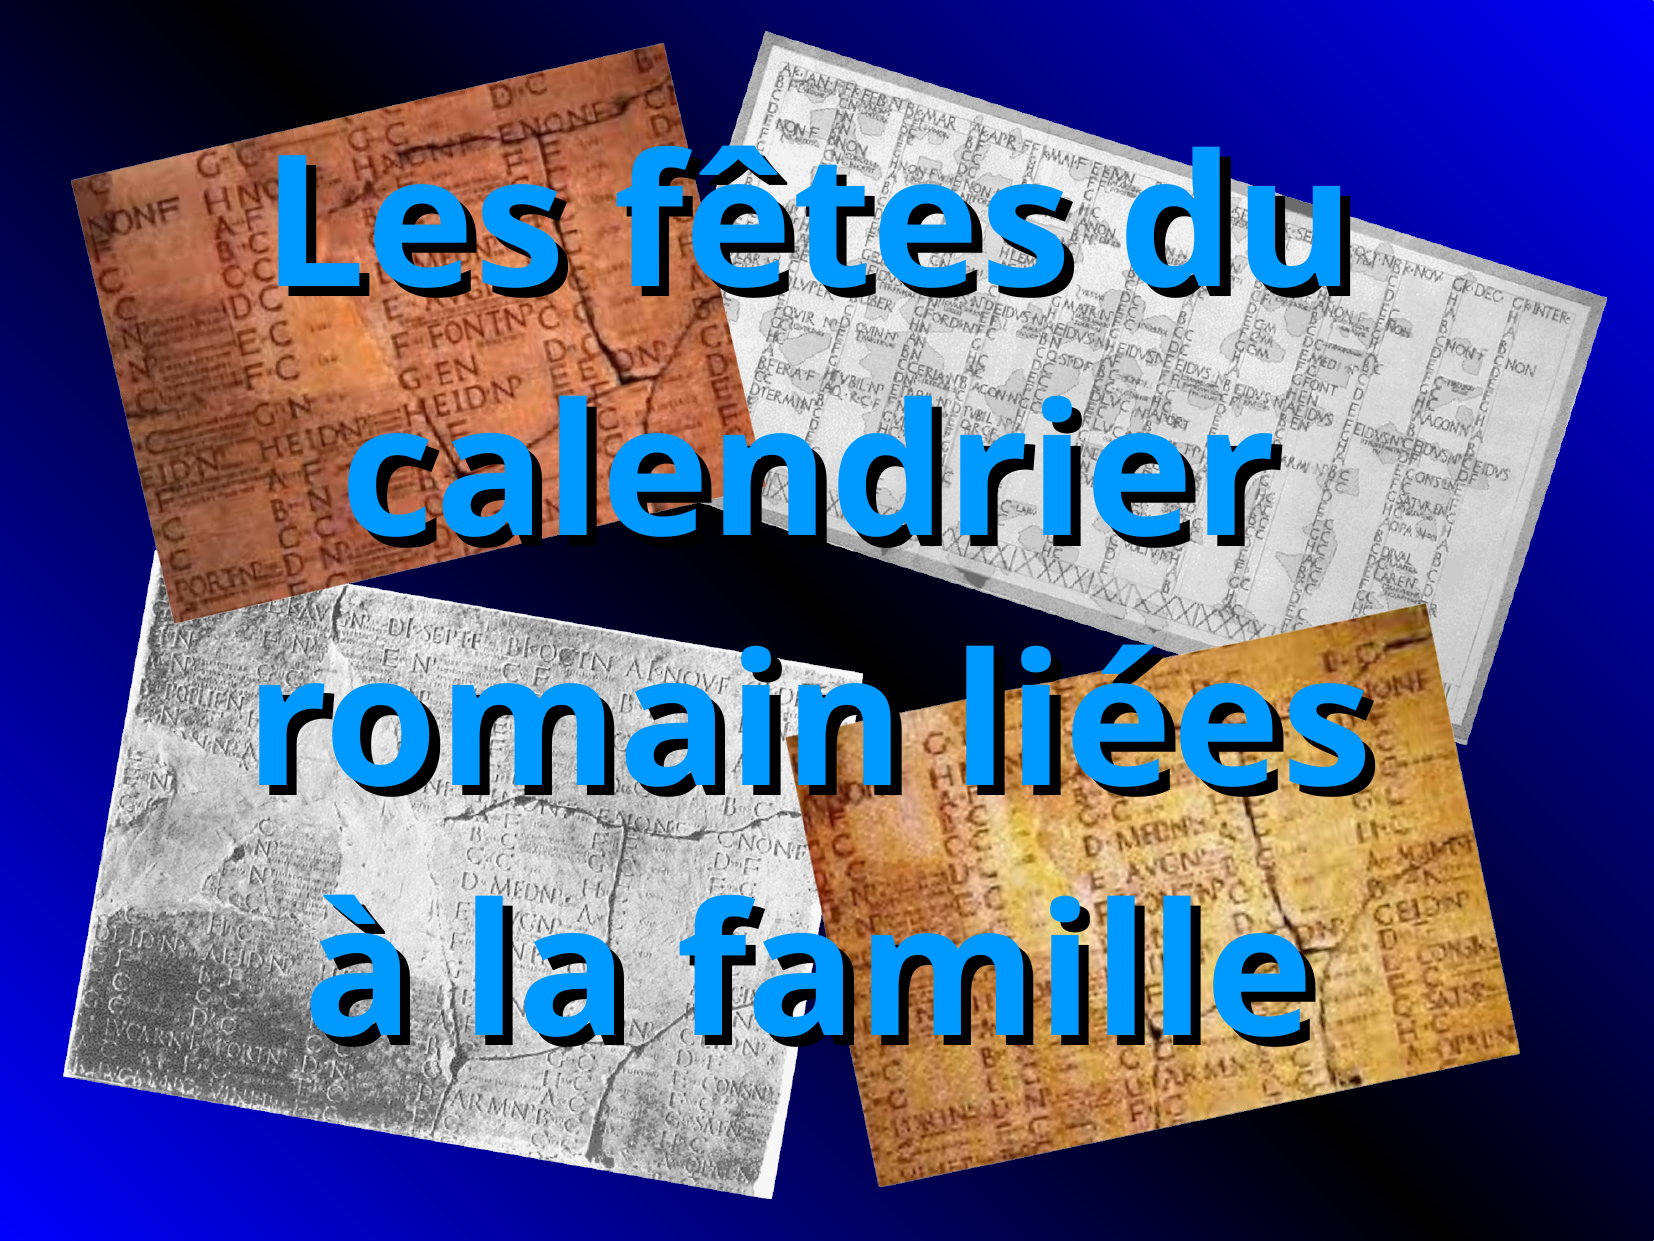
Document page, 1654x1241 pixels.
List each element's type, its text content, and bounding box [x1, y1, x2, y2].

picture [492, 42, 672, 82]
text_box Les fêtes du calendrier romain liées à la famille [200, 82, 1418, 1120]
picture [748, 30, 927, 82]
picture [1418, 237, 1607, 1074]
picture [62, 149, 200, 1100]
picture [316, 1120, 785, 1200]
picture [864, 1120, 1195, 1187]
